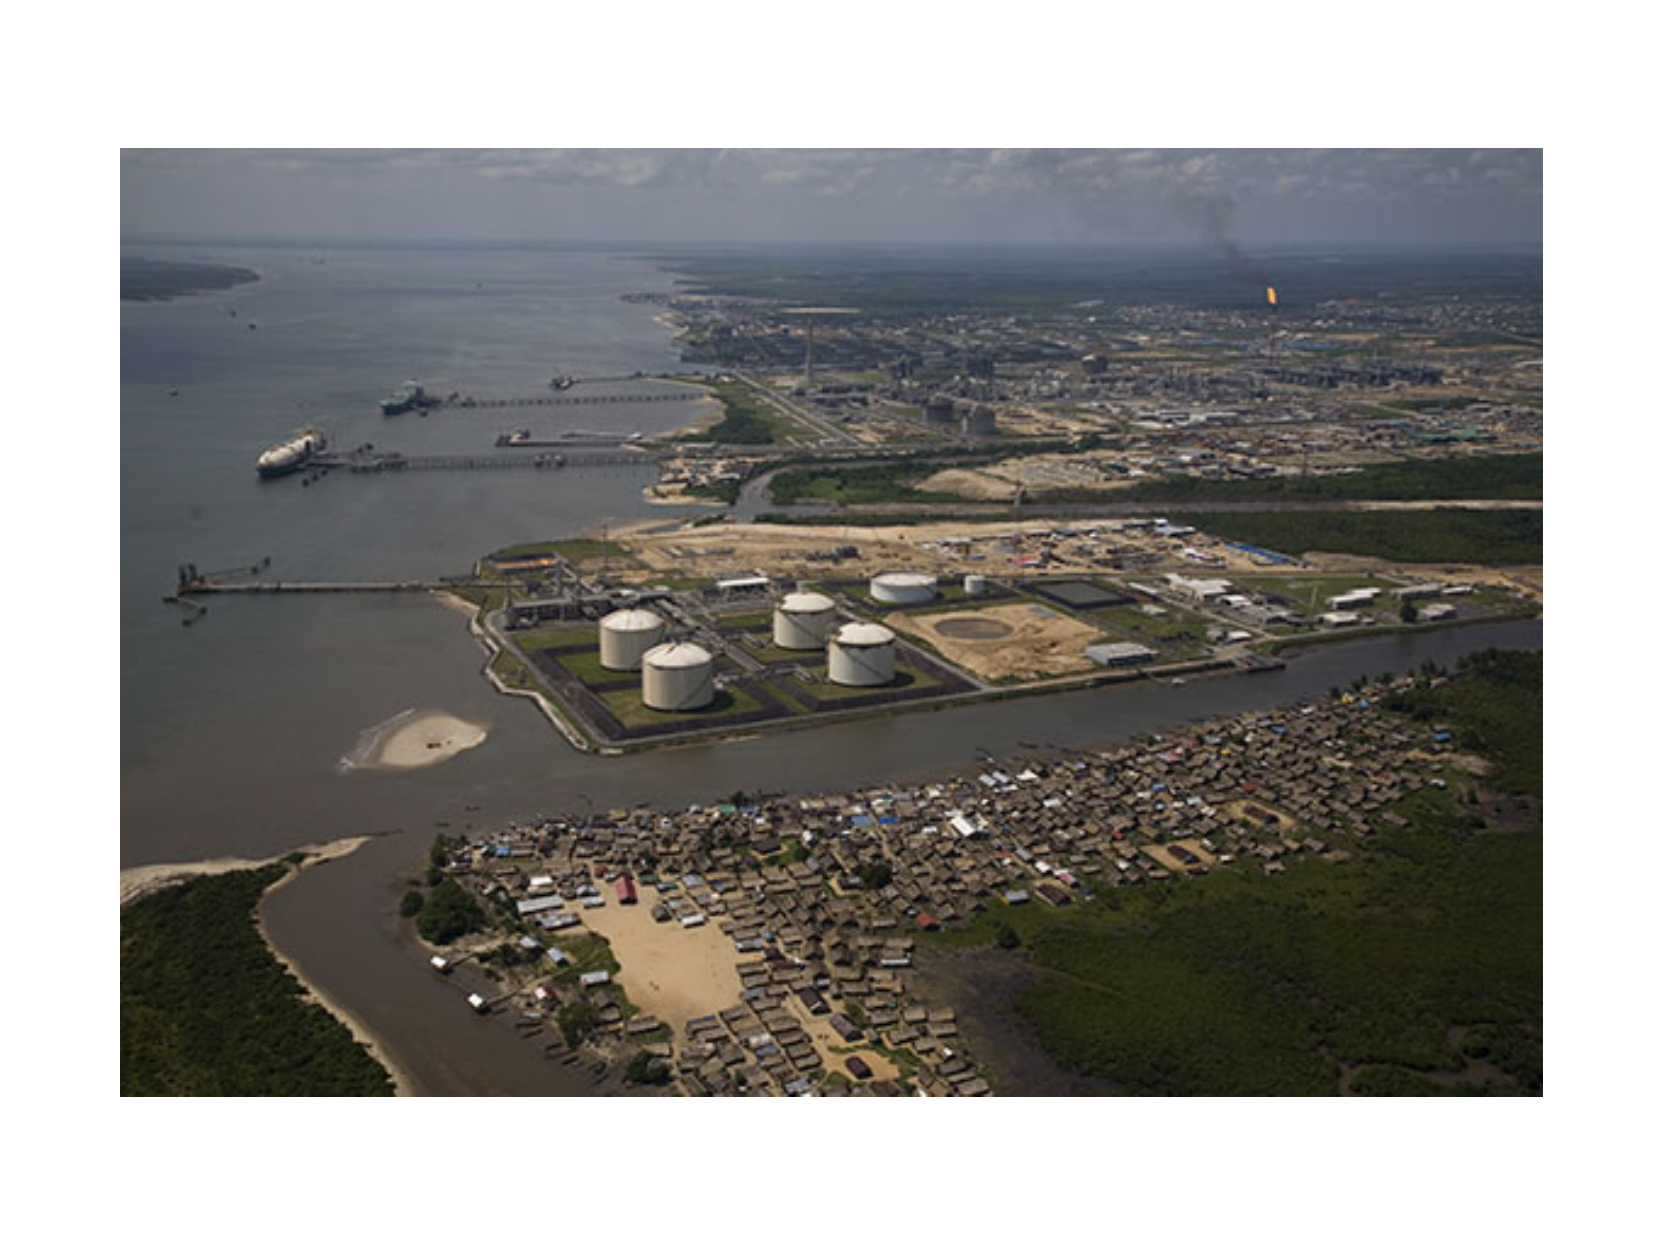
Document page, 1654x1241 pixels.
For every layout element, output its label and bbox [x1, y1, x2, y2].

picture [120, 148, 1543, 1097]
